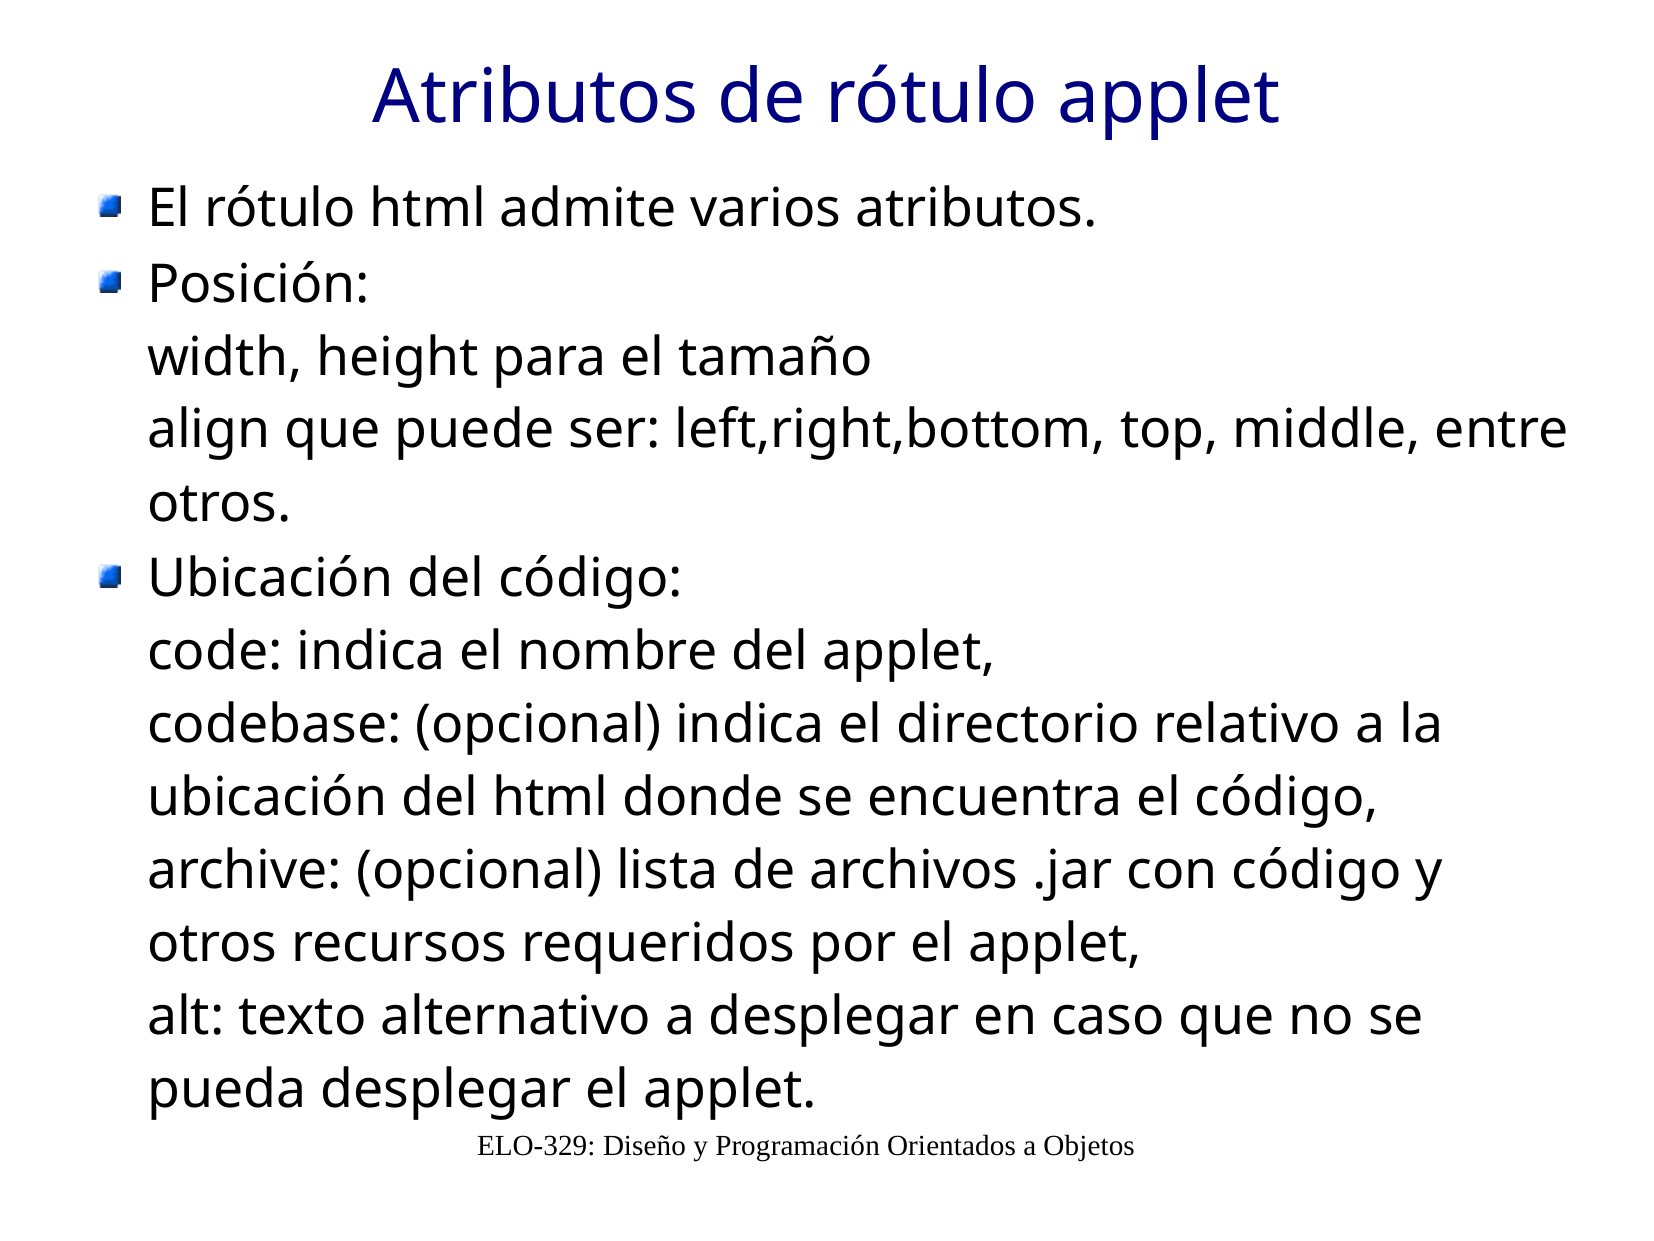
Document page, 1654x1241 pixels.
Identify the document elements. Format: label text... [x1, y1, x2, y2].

title Atributos de rótulo applet [82, 43, 1571, 145]
list El rótulo html admite varios atributos. Posición: width, height para el tamaño align que puede ser: left,right,bottom, top, middle, entre otros. Ubicación del código: code: indica el nombre del applet, codebase: (opcional) indica el directorio relativo a la ubicación del html donde se encuentra el código, archive: (opcional) lista de archivos .jar con código y otros recursos requeridos por el applet, alt: texto alternativo a desplegar en caso que no se pueda desplegar el applet. [81, 169, 1571, 1124]
